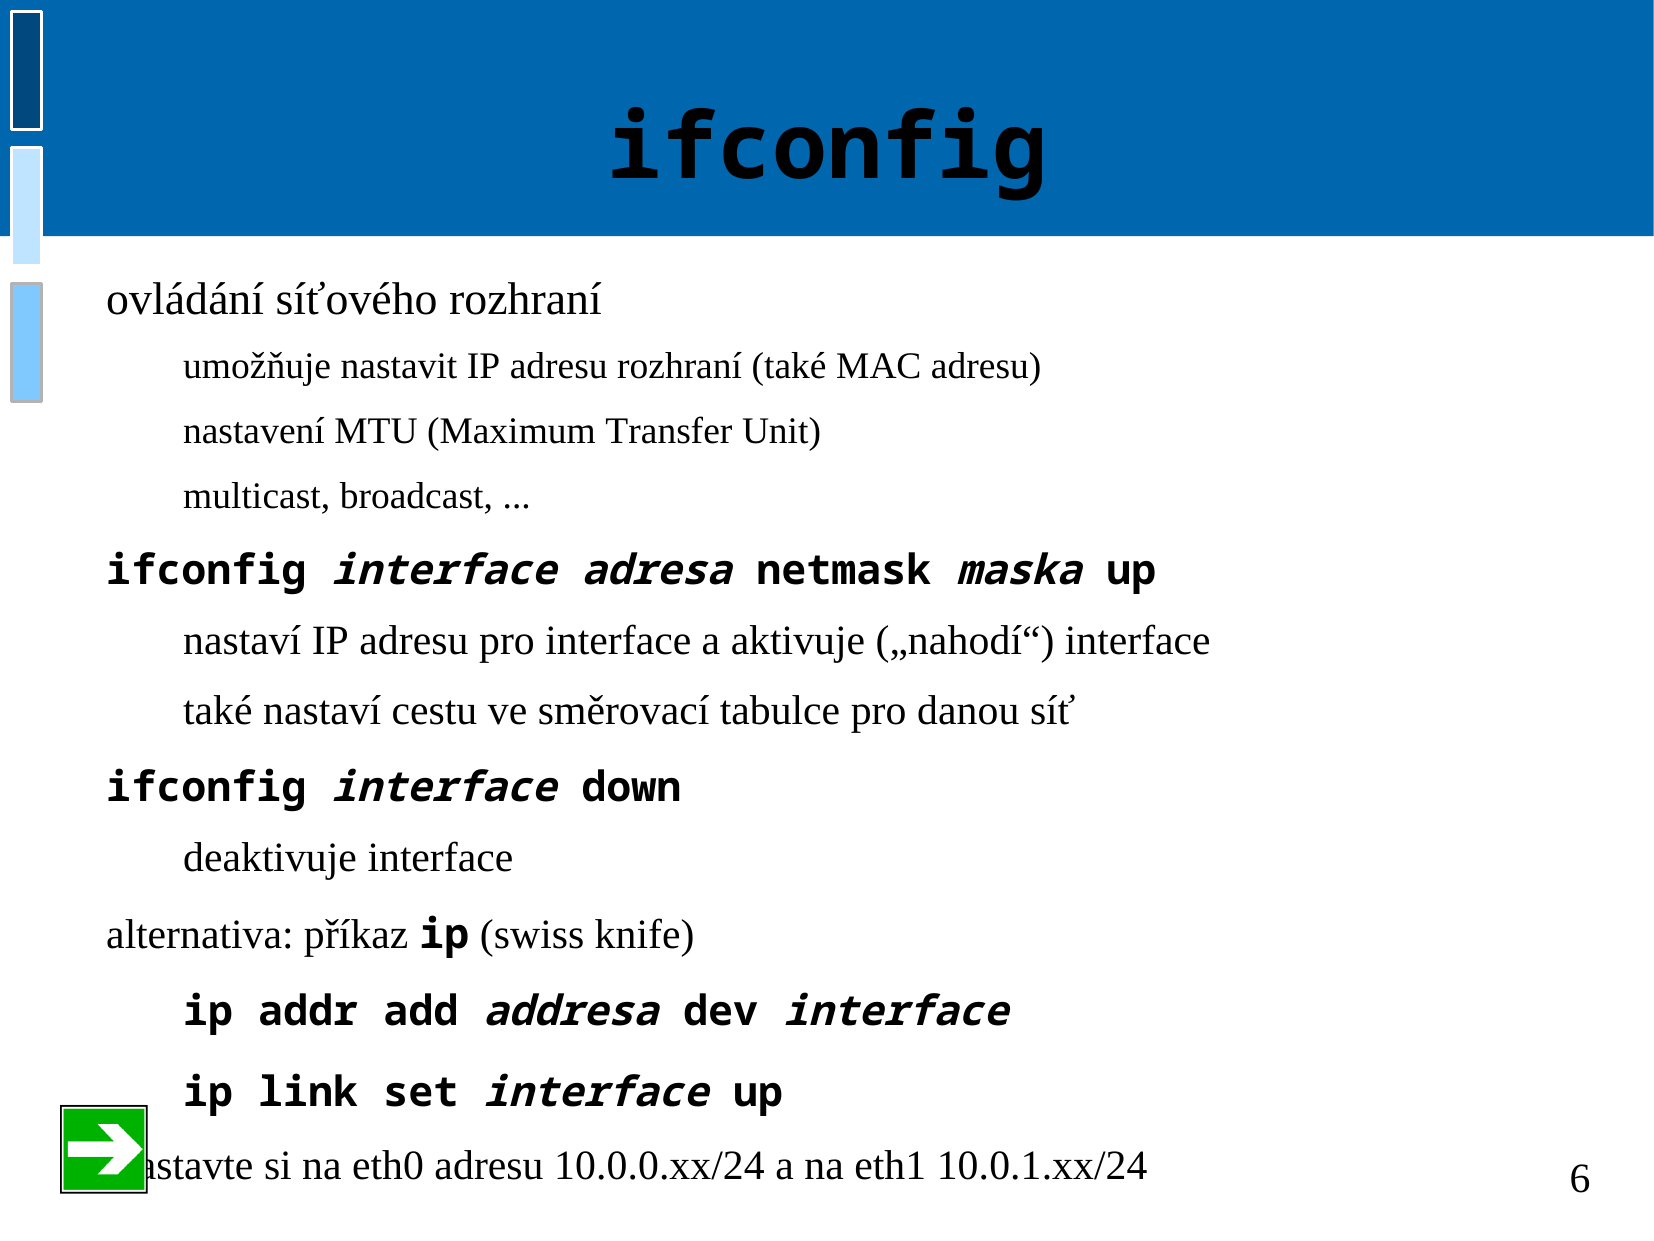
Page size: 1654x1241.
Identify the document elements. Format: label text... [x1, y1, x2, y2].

list ovládání síťového rozhraní umožňuje nastavit IP adresu rozhraní (také MAC adresu) nastavení MTU (Maximum Transfer Unit) multicast, broadcast, ... ifconfig interface adresa netmask maska up nastaví IP adresu pro interface a aktivuje („nahodí“) interface také nastaví cestu ve směrovací tabulce pro danou síť ifconfig interface down deaktivuje interface alternativa: příkaz ip (swiss knife) ip addr add addresa dev interface ip link set interface up nastavte si na eth0 adresu 10.0.0.xx/24 a na eth1 10.0.1.xx/24 [88, 273, 1565, 1207]
picture [53, 1098, 154, 1200]
title ifconfig [121, 49, 1534, 237]
